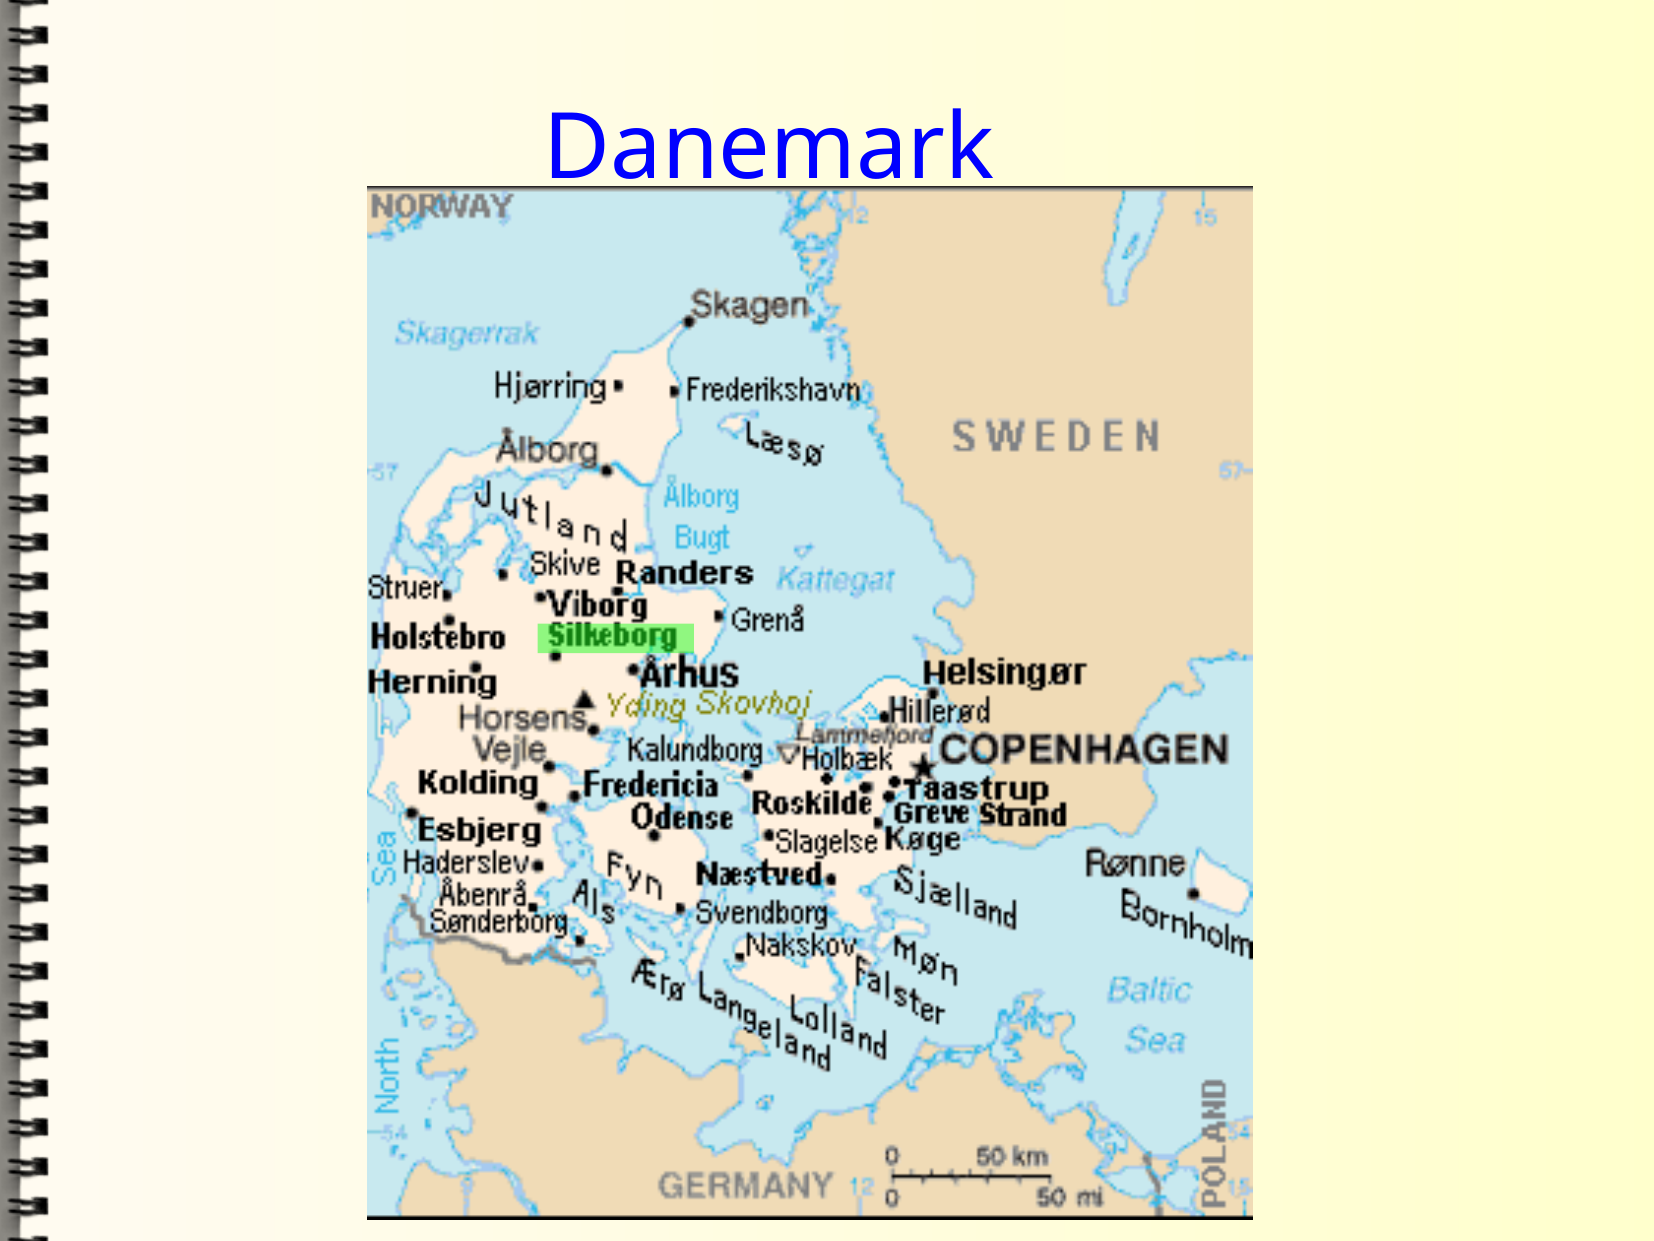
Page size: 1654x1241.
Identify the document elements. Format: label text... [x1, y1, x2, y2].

title Danemark [463, 64, 1069, 222]
picture [367, 186, 1253, 1220]
picture [0, 0, 1654, 1241]
